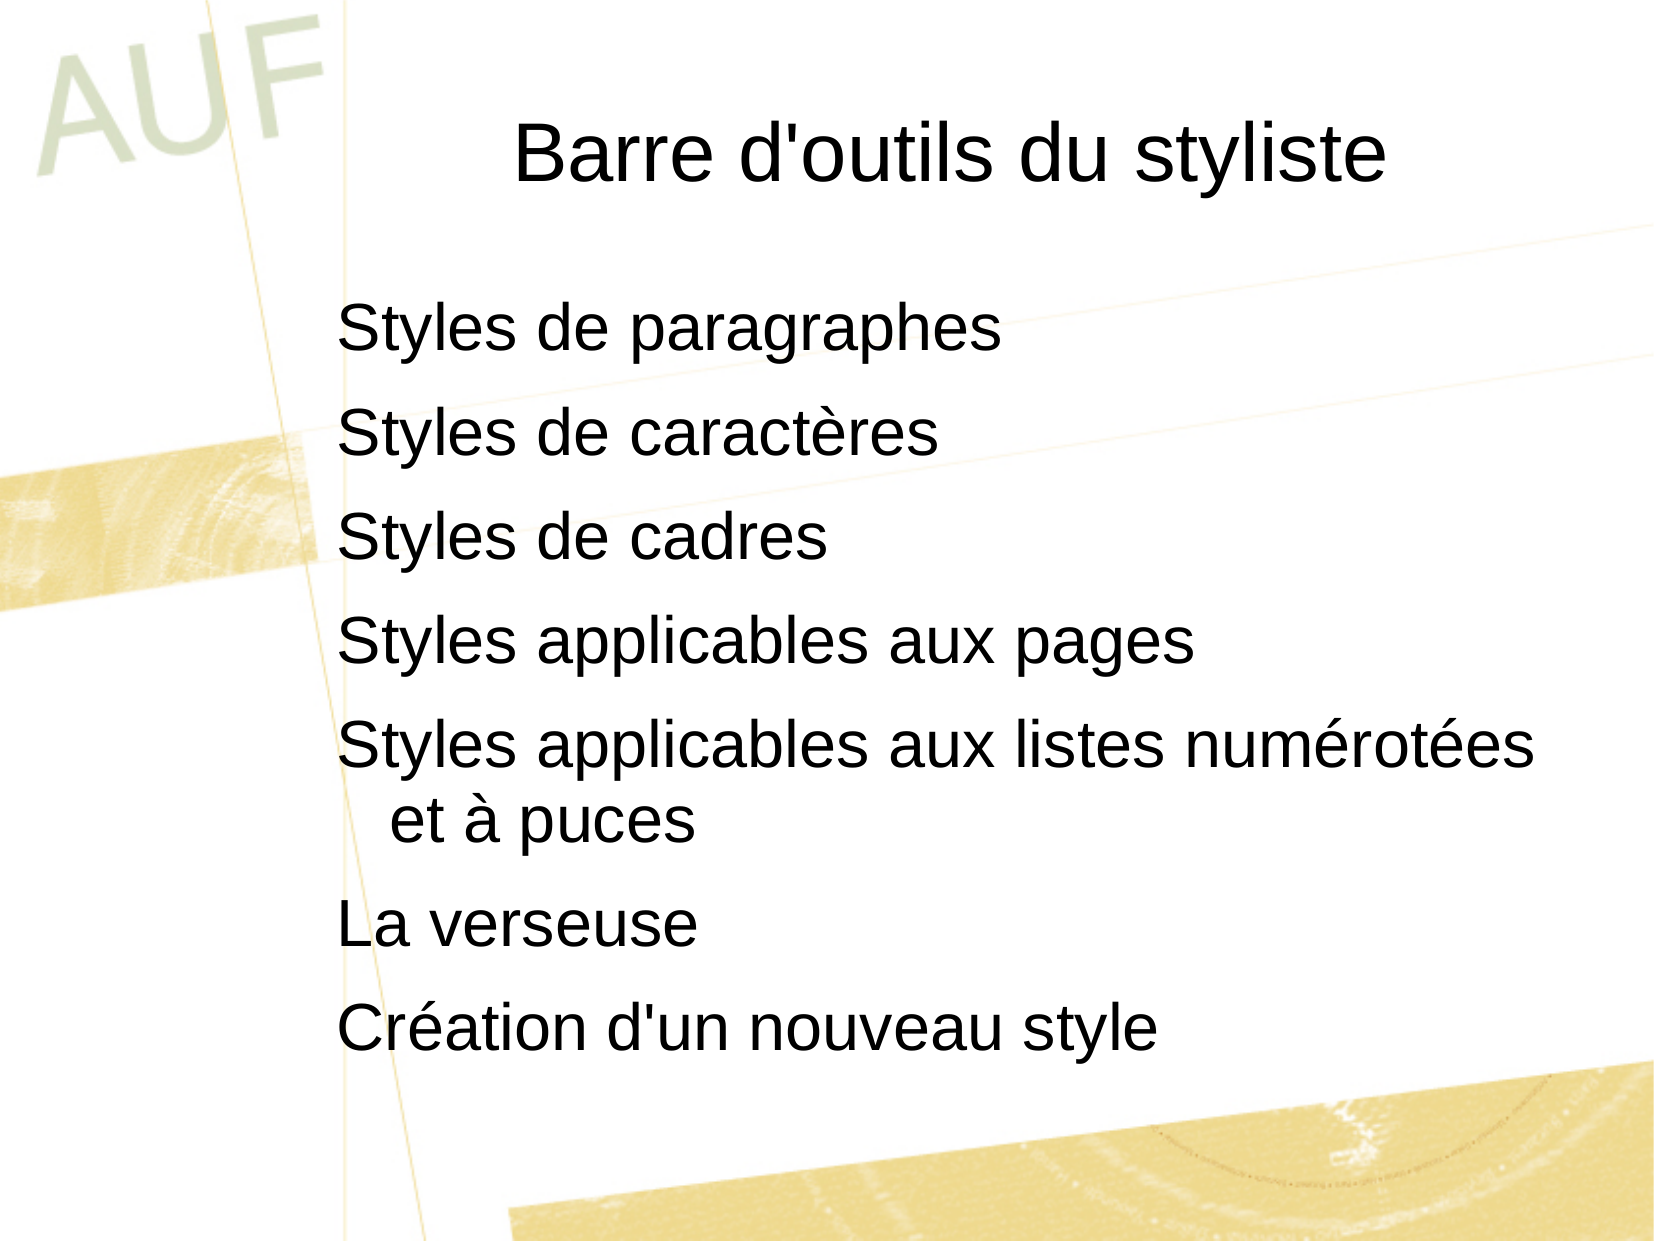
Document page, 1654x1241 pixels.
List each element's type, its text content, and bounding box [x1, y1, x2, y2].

title Barre d'outils du styliste [82, 56, 1571, 250]
picture [0, 0, 1654, 1241]
list Styles de paragraphes Styles de caractères Styles de cadres Styles applicables aux pages Styles applicables aux listes numérotées et à puces La verseuse Création d'un nouveau style [82, 290, 1571, 1094]
